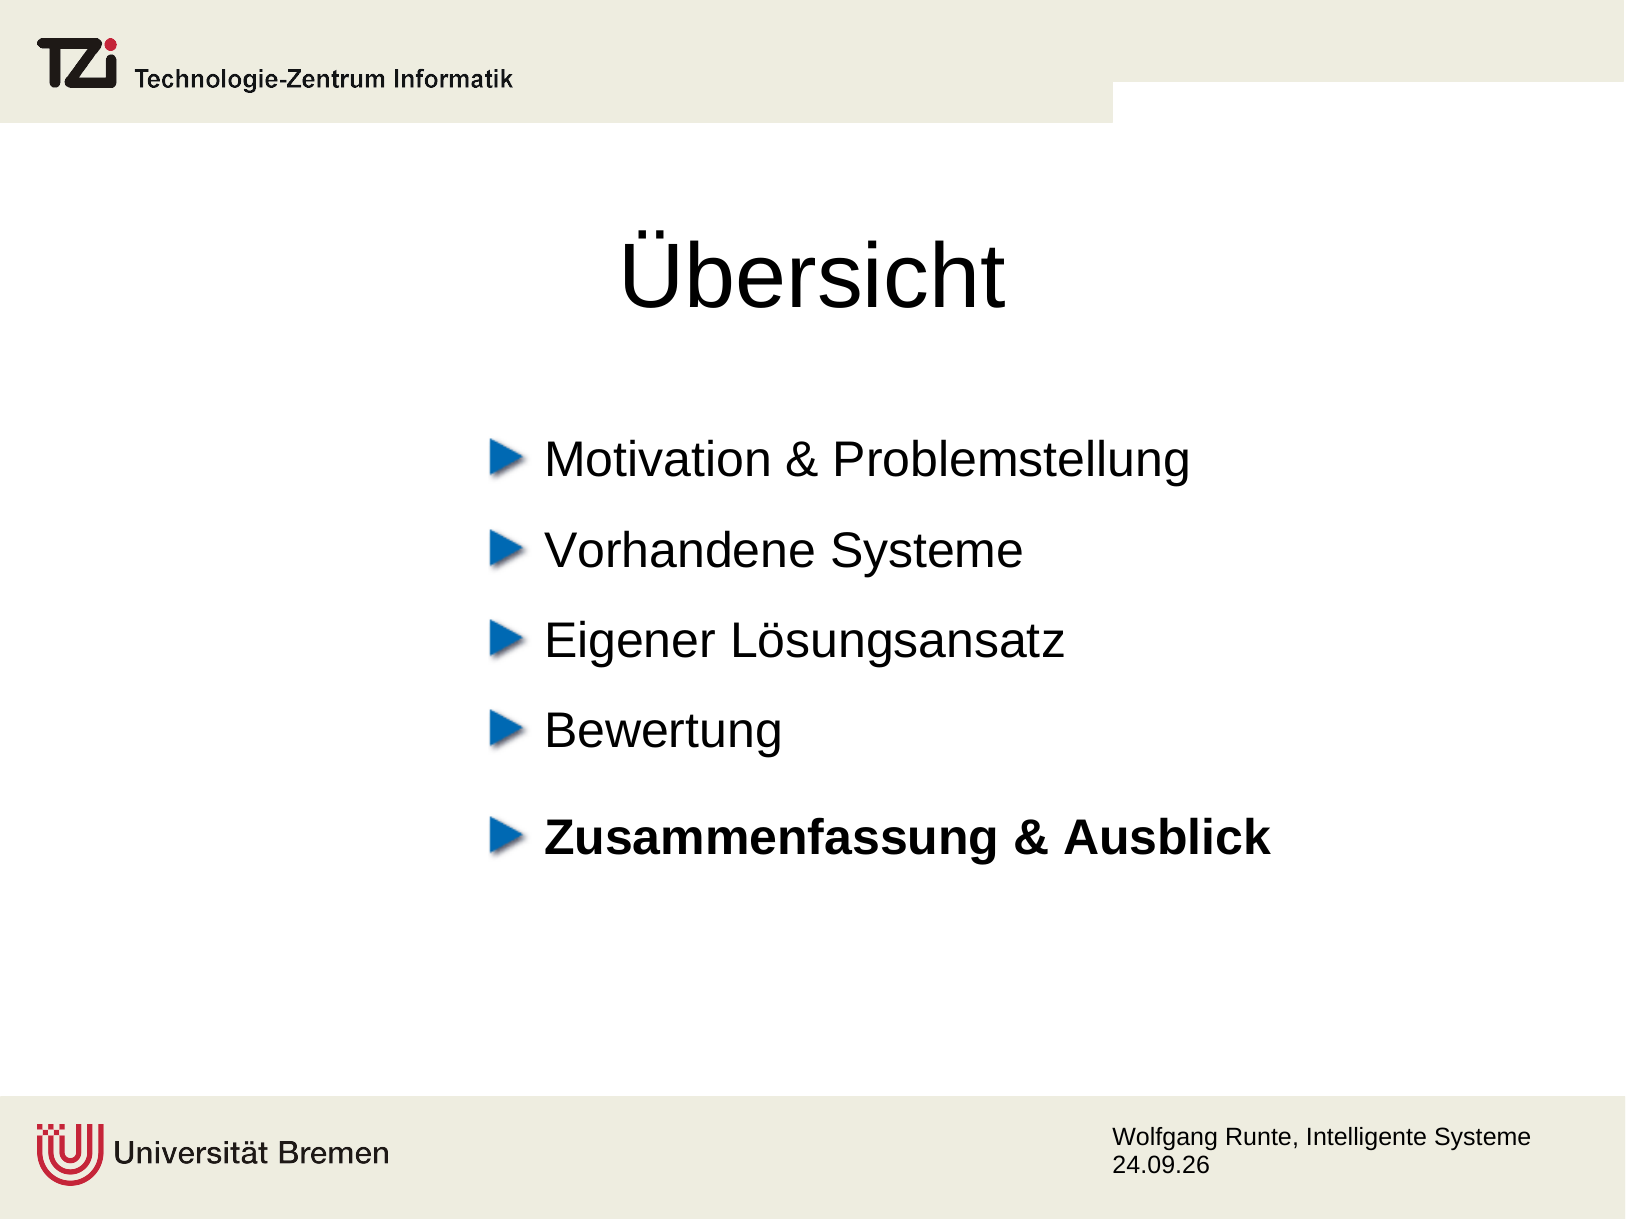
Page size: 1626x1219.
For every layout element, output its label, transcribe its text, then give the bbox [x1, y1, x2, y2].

title Übersicht [112, 162, 1513, 393]
list Motivation & Problemstellung Vorhandene Systeme Eigener Lösungsansatz Bewertung Zusammenfassung & Ausblick [487, 433, 1472, 944]
picture [37, 38, 513, 93]
picture [37, 1124, 388, 1186]
